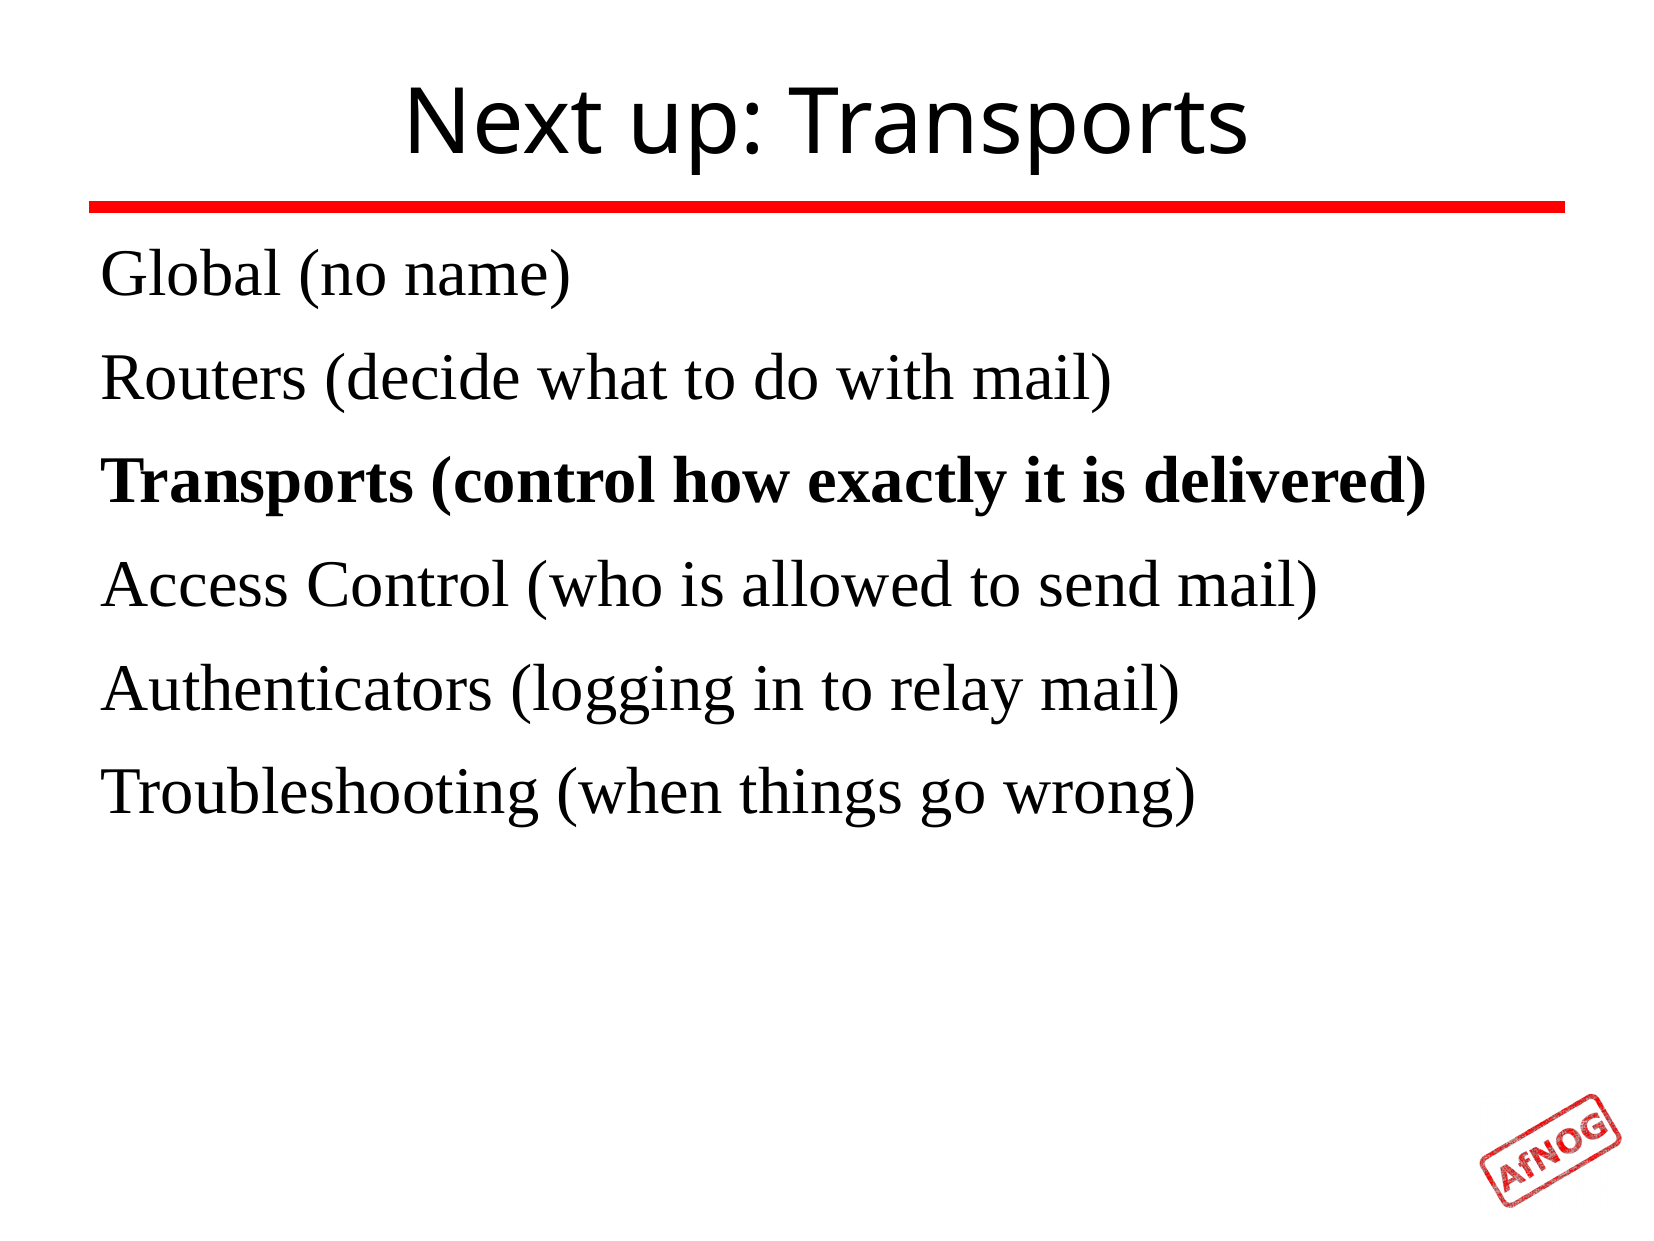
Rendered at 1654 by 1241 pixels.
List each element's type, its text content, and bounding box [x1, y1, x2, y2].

list Global (no name) Routers (decide what to do with mail) Transports (control how exactly it is delivered) Access Control (who is allowed to send mail) Authenticators (logging in to relay mail) Troubleshooting (when things go wrong) [82, 236, 1571, 1123]
picture [1476, 1090, 1625, 1211]
title Next up: Transports [88, 29, 1565, 207]
